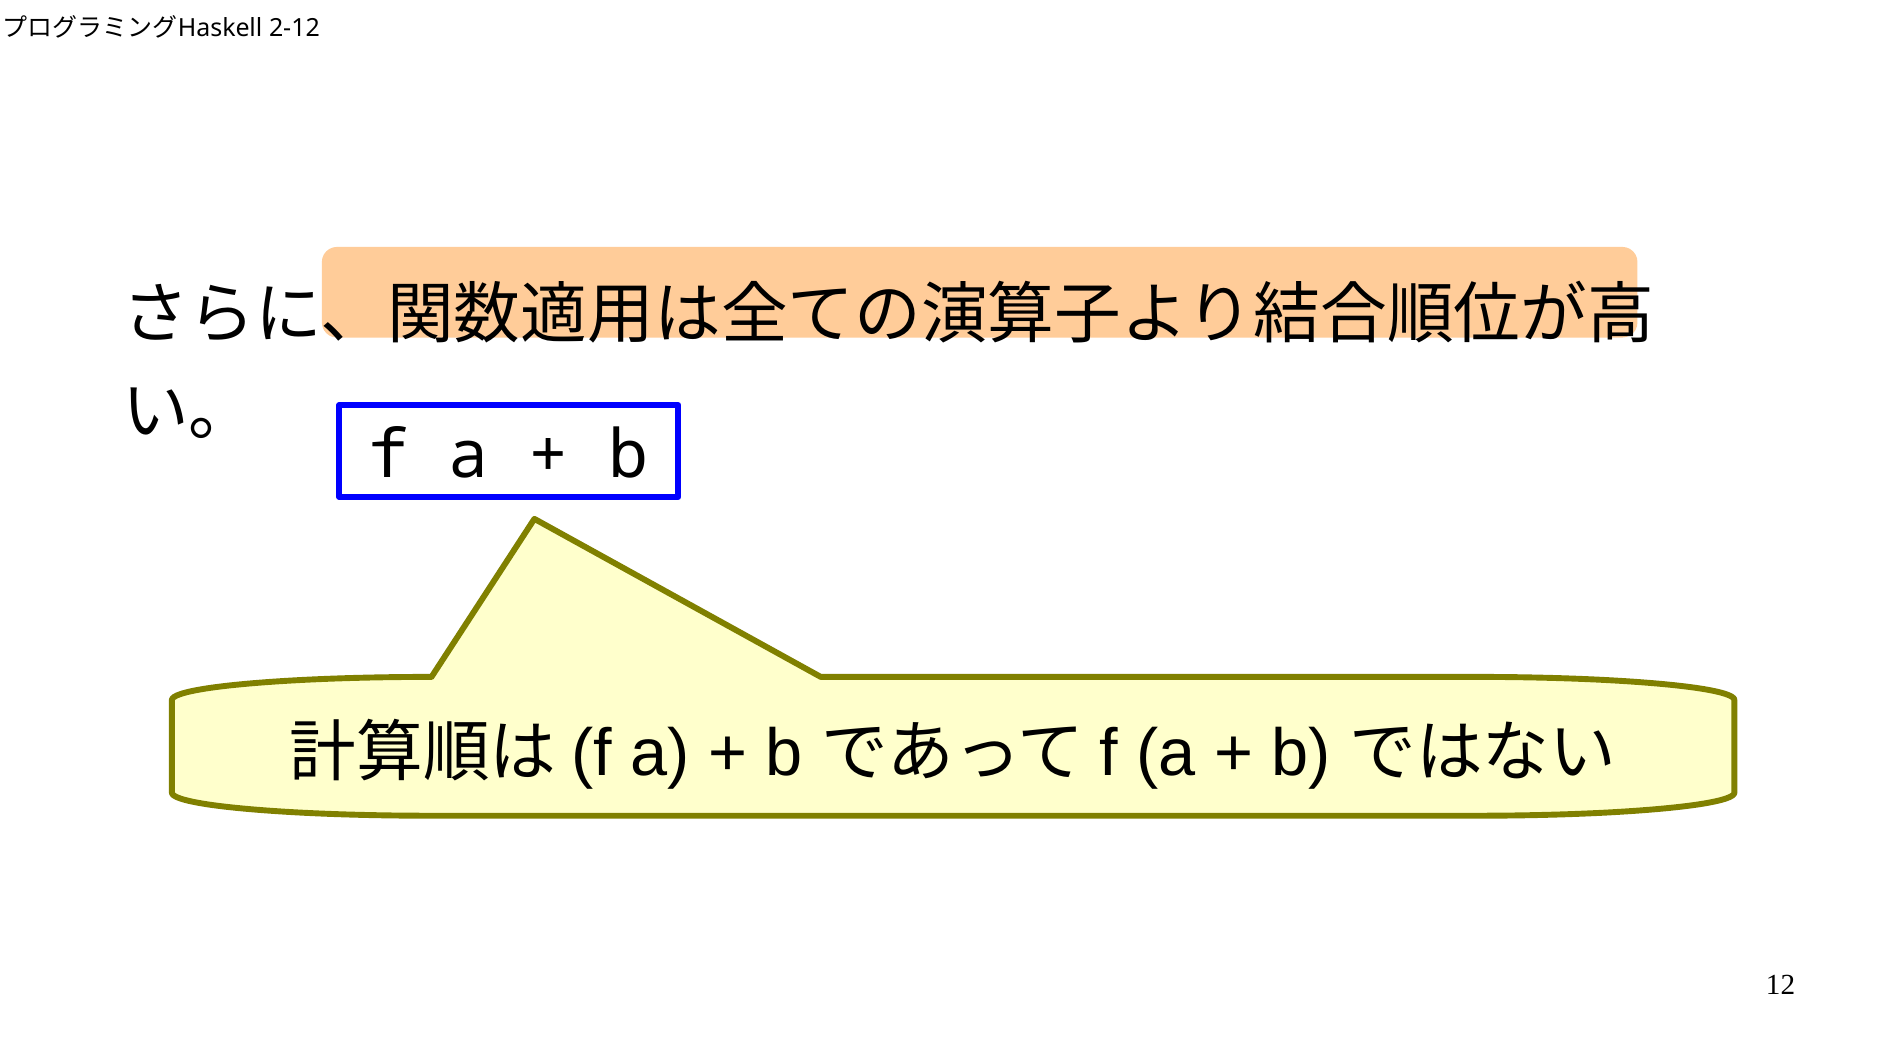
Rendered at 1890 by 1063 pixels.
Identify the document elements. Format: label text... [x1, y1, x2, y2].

text_box さらに、関数適用は全ての演算子より結合順位が高い。 [107, 252, 1741, 335]
text_box [325, 246, 1634, 252]
text_box f a + b [339, 405, 679, 498]
text_box 計算順は (f a) + b であって f (a + b) ではない [171, 518, 1735, 816]
